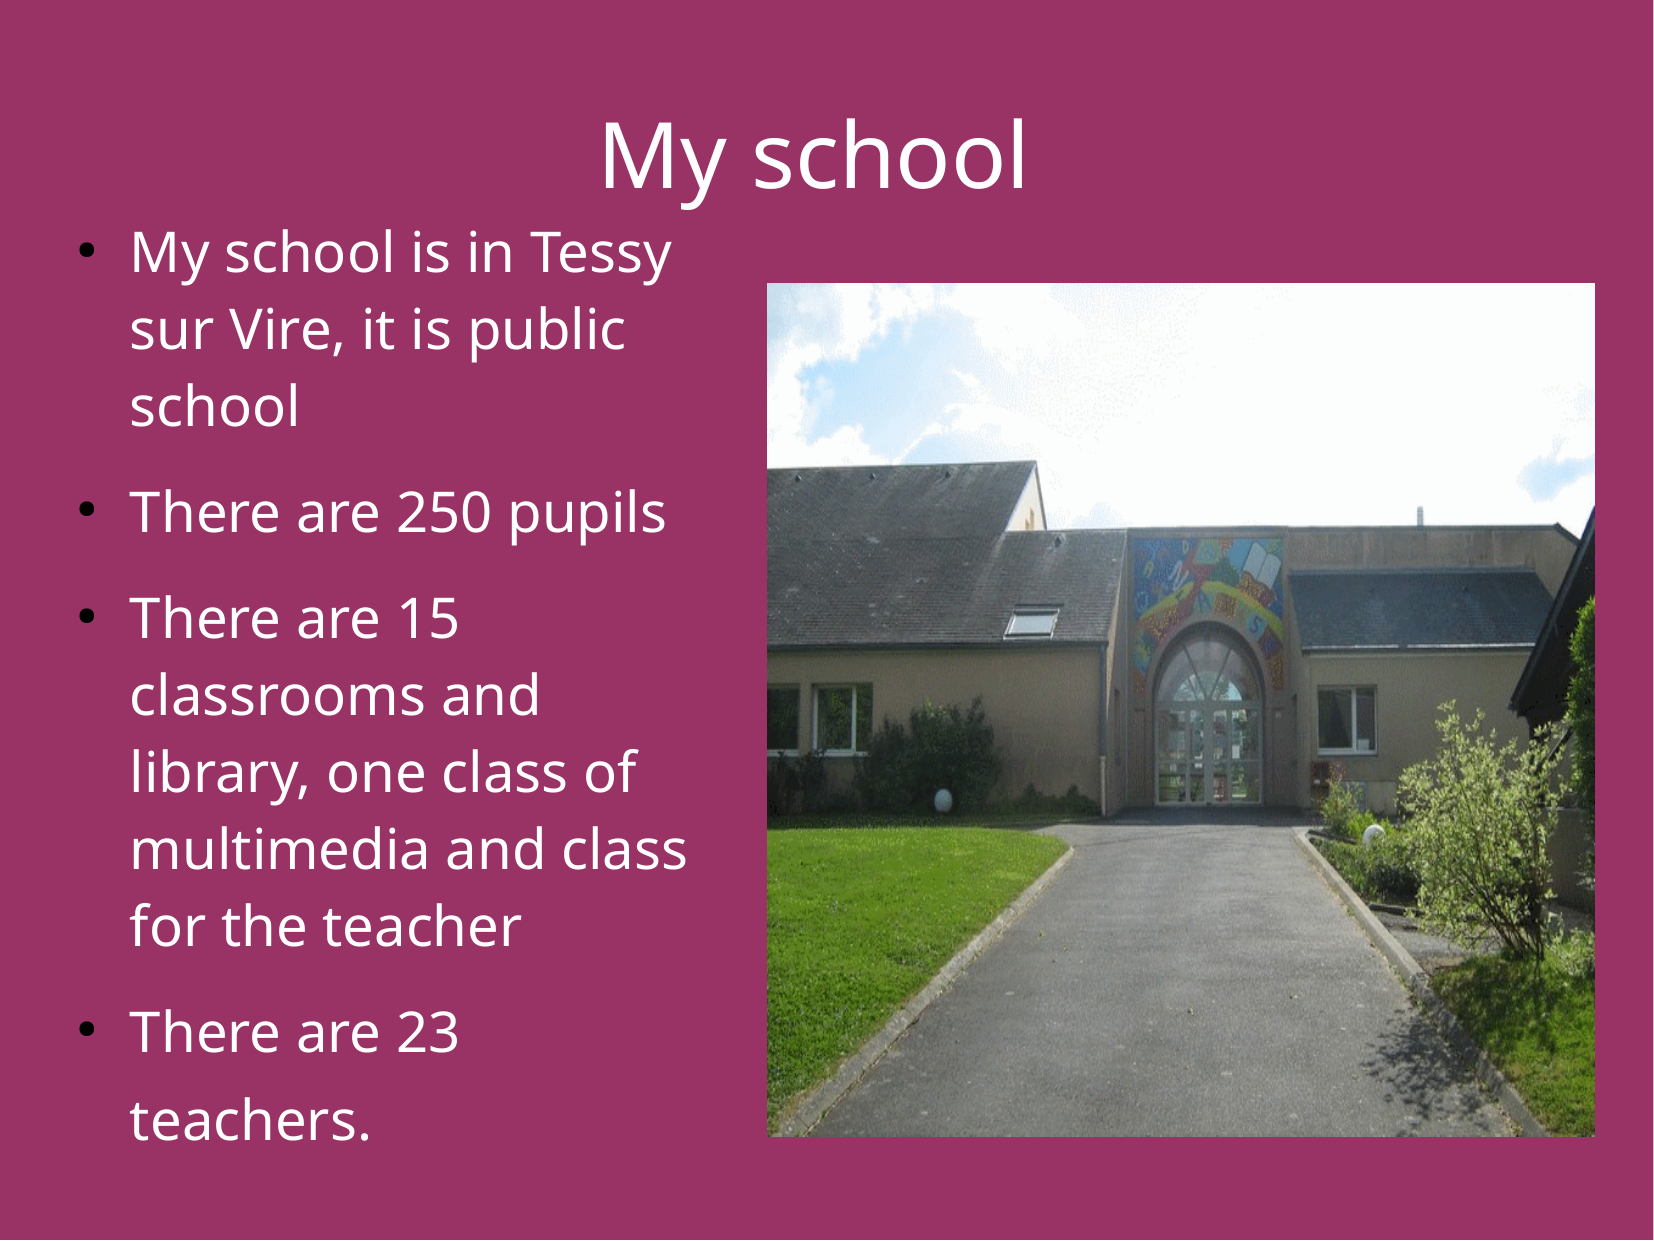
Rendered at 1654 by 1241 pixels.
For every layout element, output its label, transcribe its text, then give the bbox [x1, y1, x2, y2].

picture [767, 283, 1595, 1137]
title My school [82, 49, 1571, 257]
list My school is in Tessy sur Vire, it is public school There are 250 pupils There are 15 classrooms and library, one class of multimedia and class for the teacher There are 23 teachers. [59, 212, 709, 1177]
